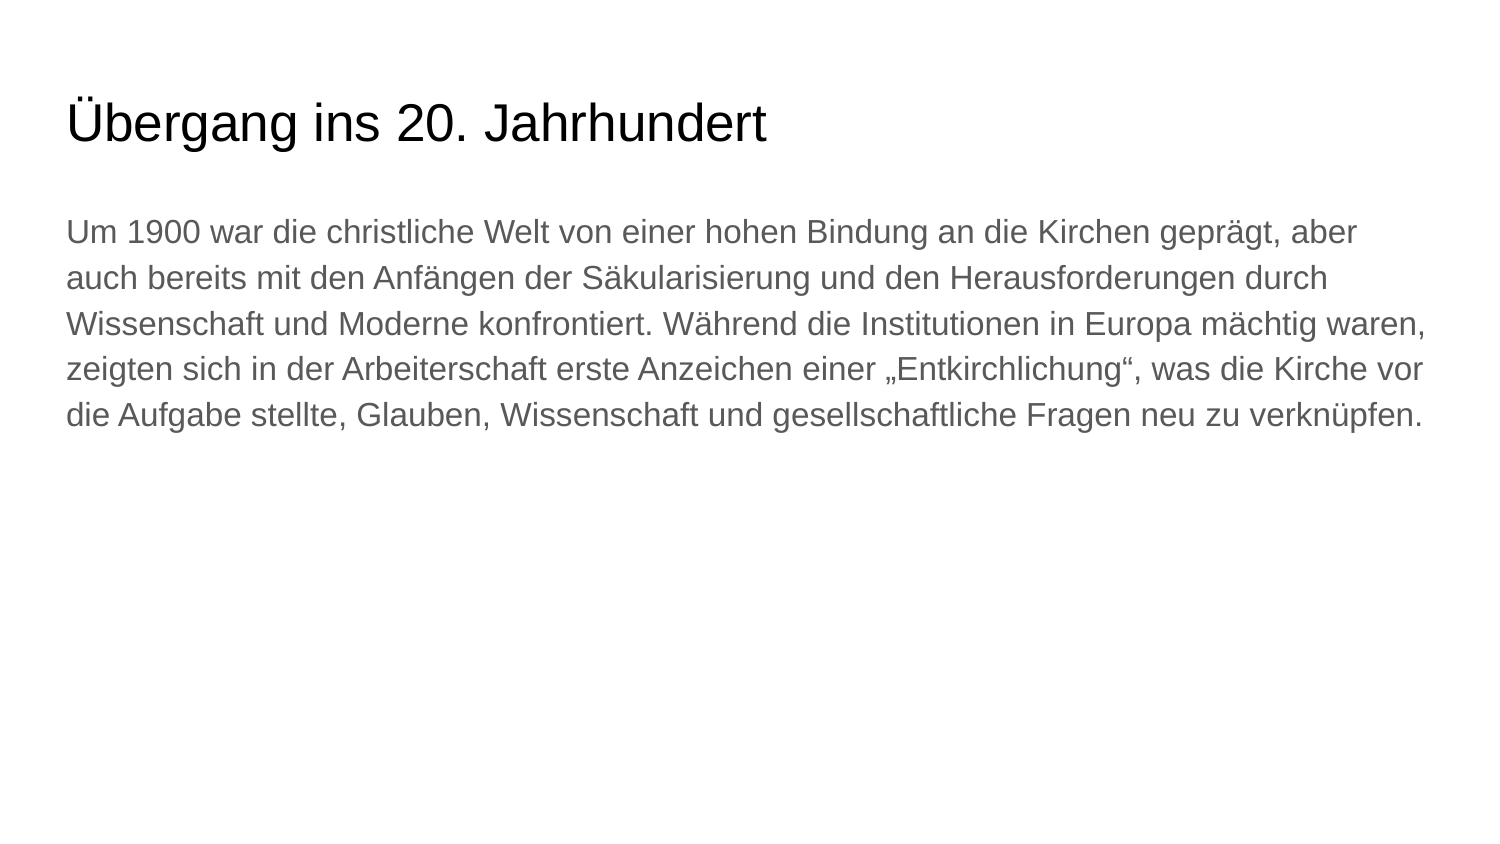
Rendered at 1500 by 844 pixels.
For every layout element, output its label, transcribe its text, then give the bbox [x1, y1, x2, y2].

title Übergang ins 20. Jahrhundert [51, 72, 1449, 167]
list Um 1900 war die christliche Welt von einer hohen Bindung an die Kirchen geprägt, aber auch bereits mit den Anfängen der Säkularisierung und den Herausforderungen durch Wissenschaft und Moderne konfrontiert. Während die Institutionen in Europa mächtig waren, zeigten sich in der Arbeiterschaft erste Anzeichen einer „Entkirchlichung“, was die Kirche vor die Aufgabe stellte, Glauben, Wissenschaft und gesellschaftliche Fragen neu zu verknüpfen. [51, 189, 1449, 750]
